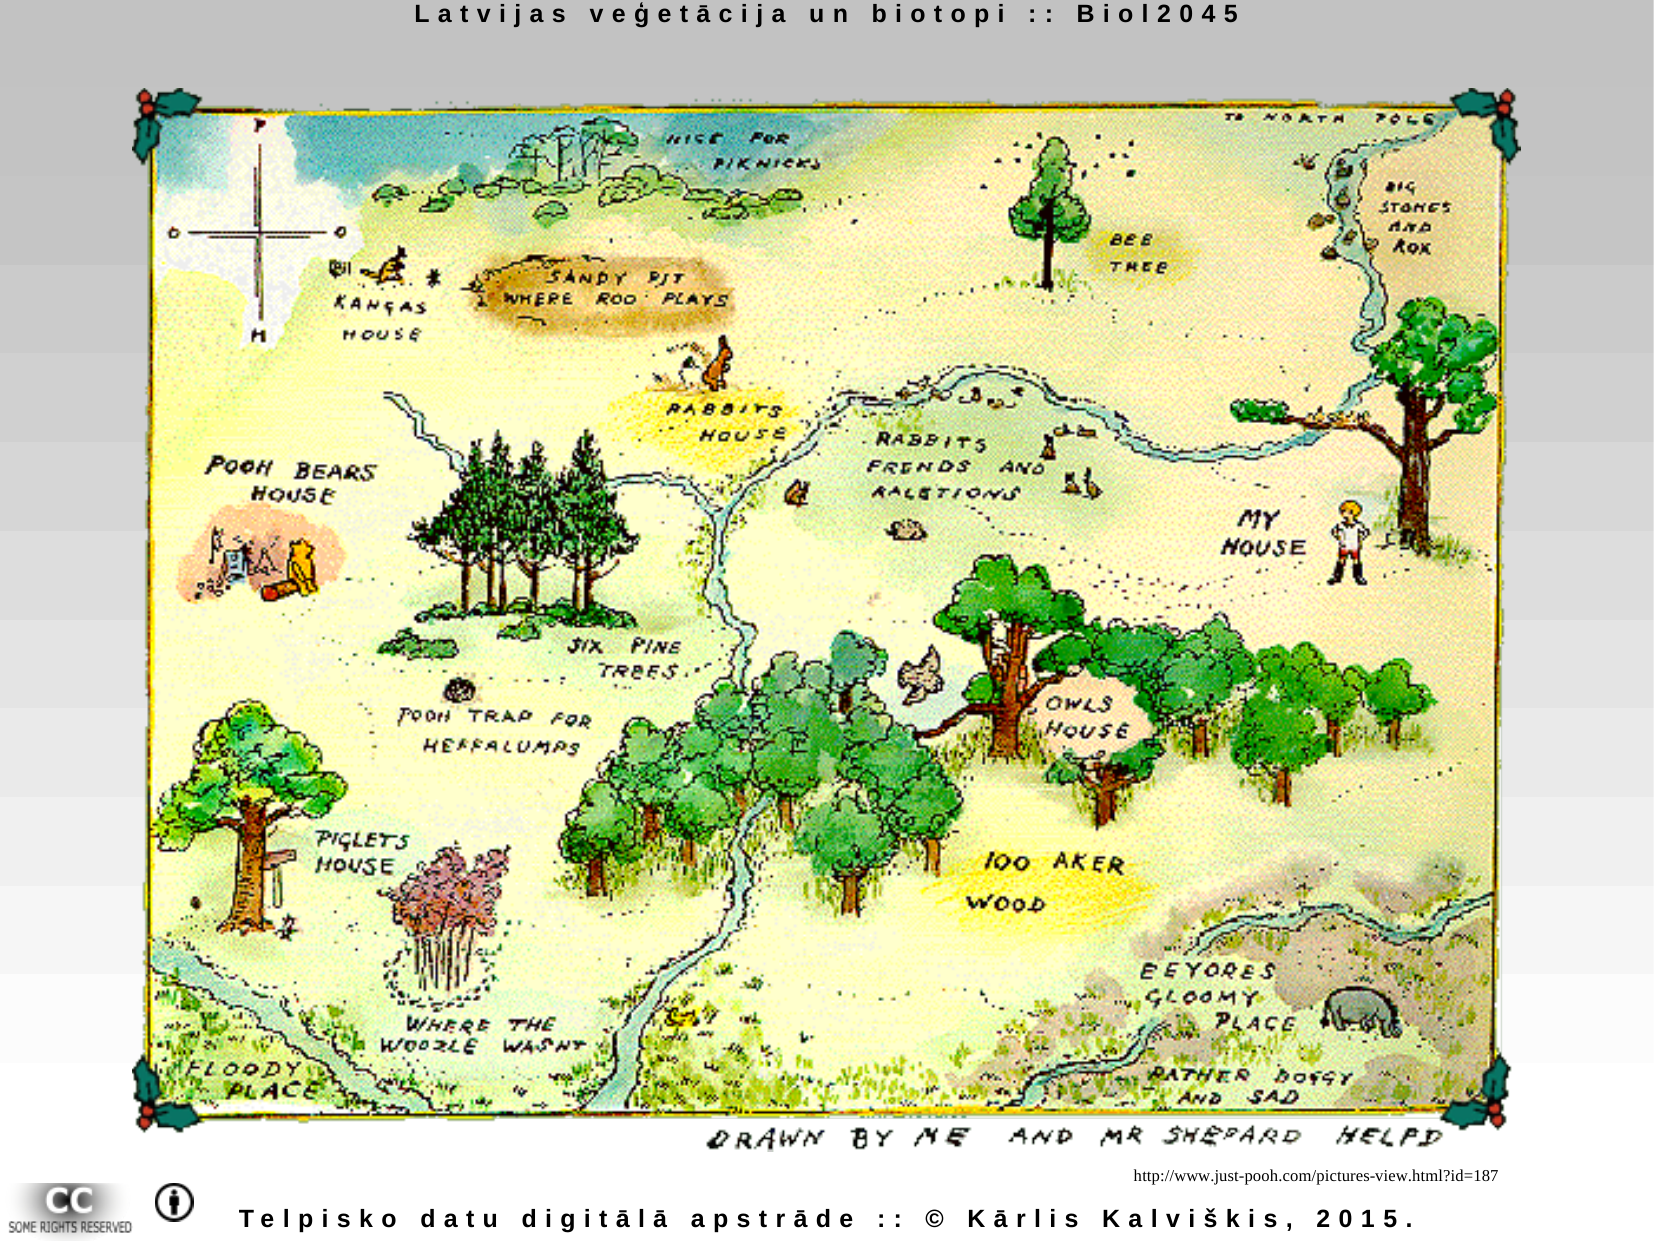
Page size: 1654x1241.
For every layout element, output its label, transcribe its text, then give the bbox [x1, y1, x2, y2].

picture [0, 0, 1654, 1241]
text_box http://www.just-pooh.com/pictures-view.html?id=187 [1136, 1166, 1500, 1186]
